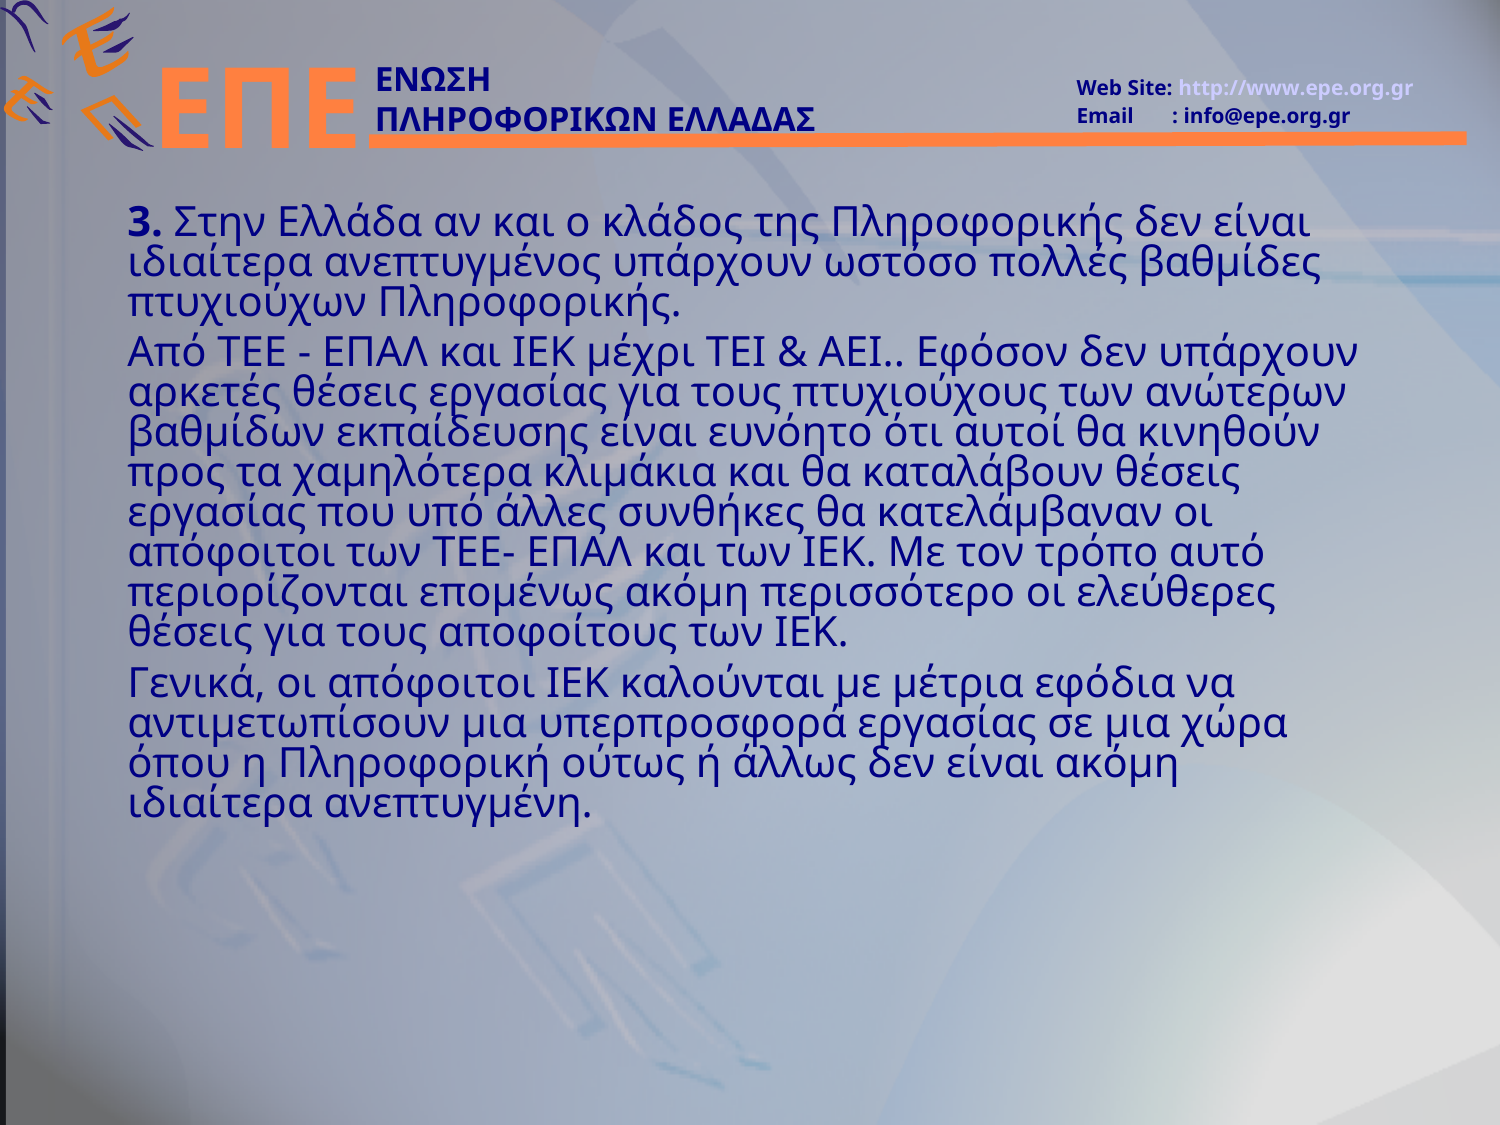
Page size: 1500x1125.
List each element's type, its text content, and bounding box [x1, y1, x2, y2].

list 3. Στην Ελλάδα αν και ο κλάδος της Πληροφορικής δεν είναι ιδιαίτερα ανεπτυγμένος υπάρχουν ωστόσο πολλές βαθμίδες πτυχιούχων Πληροφορικής. Από ΤΕΕ - ΕΠΑΛ και ΙΕΚ μέχρι ΤΕΙ & ΑΕΙ.. Εφόσον δεν υπάρχουν αρκετές θέσεις εργασίας για τους πτυχιούχους των ανώτερων βαθμίδων εκπαίδευσης είναι ευνόητο ότι αυτοί θα κινηθούν προς τα χαμηλότερα κλιμάκια και θα καταλάβουν θέσεις εργασίας που υπό άλλες συνθήκες θα κατελάμβαναν οι απόφοιτοι των ΤΕΕ- ΕΠΑΛ και των ΙΕΚ. Με τον τρόπο αυτό περιορίζονται επομένως ακόμη περισσότερο οι ελεύθερες θέσεις για τους αποφοίτους των ΙΕΚ. Γενικά, οι απόφοιτοι ΙΕΚ καλούνται με μέτρια εφόδια να αντιμετωπίσουν μια υπερπροσφορά εργασίας σε μια χώρα όπου η Πληροφορική ούτως ή άλλως δεν είναι ακόμη ιδιαίτερα ανεπτυγμένη. [112, 196, 1388, 1013]
